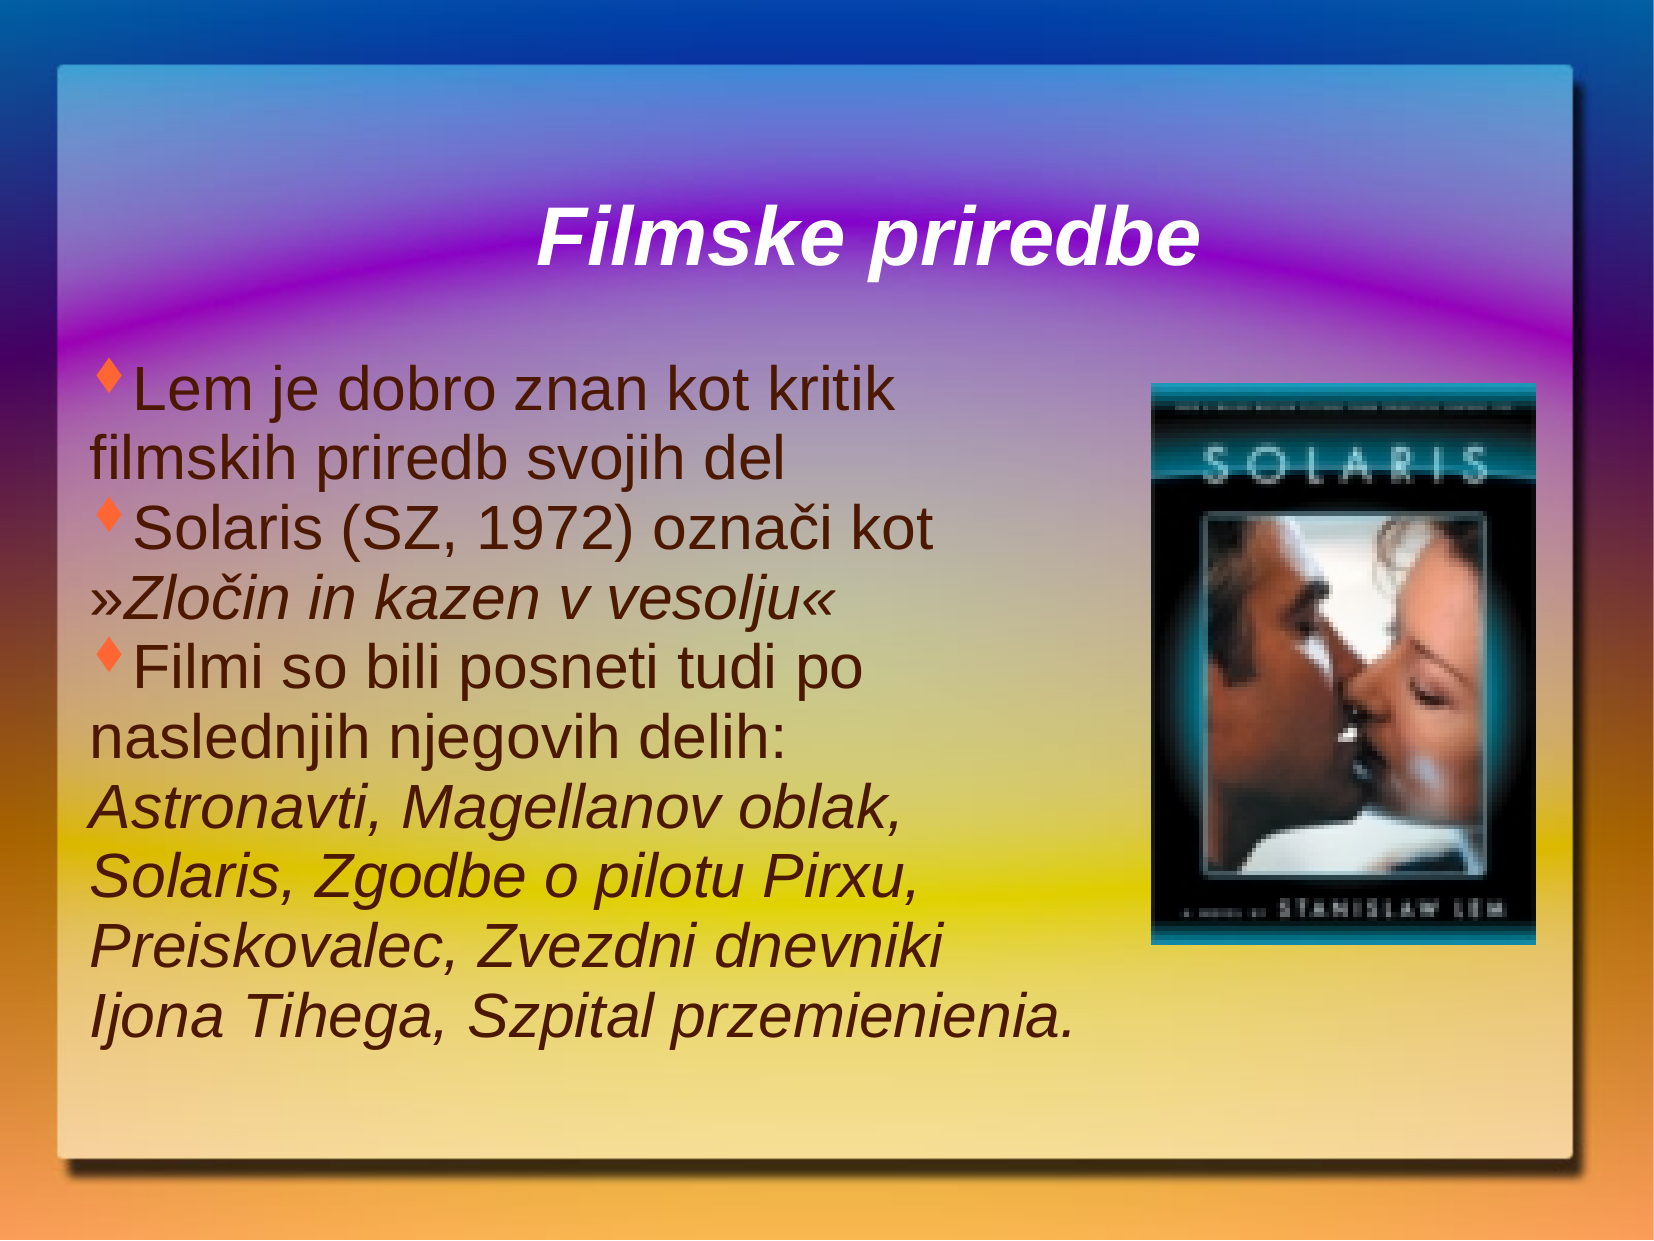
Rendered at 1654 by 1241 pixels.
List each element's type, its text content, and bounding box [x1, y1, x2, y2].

title Filmske priredbe [126, 134, 1538, 342]
list Lem je dobro znan kot kritik filmskih priredb svojih del Solaris (SZ, 1972) označi kot »Zločin in kazen v vesolju« Filmi so bili posneti tudi po naslednjih njegovih delih: Astronavti, Magellanov oblak, Solaris, Zgodbe o pilotu Pirxu, Preiskovalec, Zvezdni dnevniki Ijona Tihega, Szpital przemienienia. [89, 354, 1093, 1122]
picture [0, 0, 1654, 1240]
